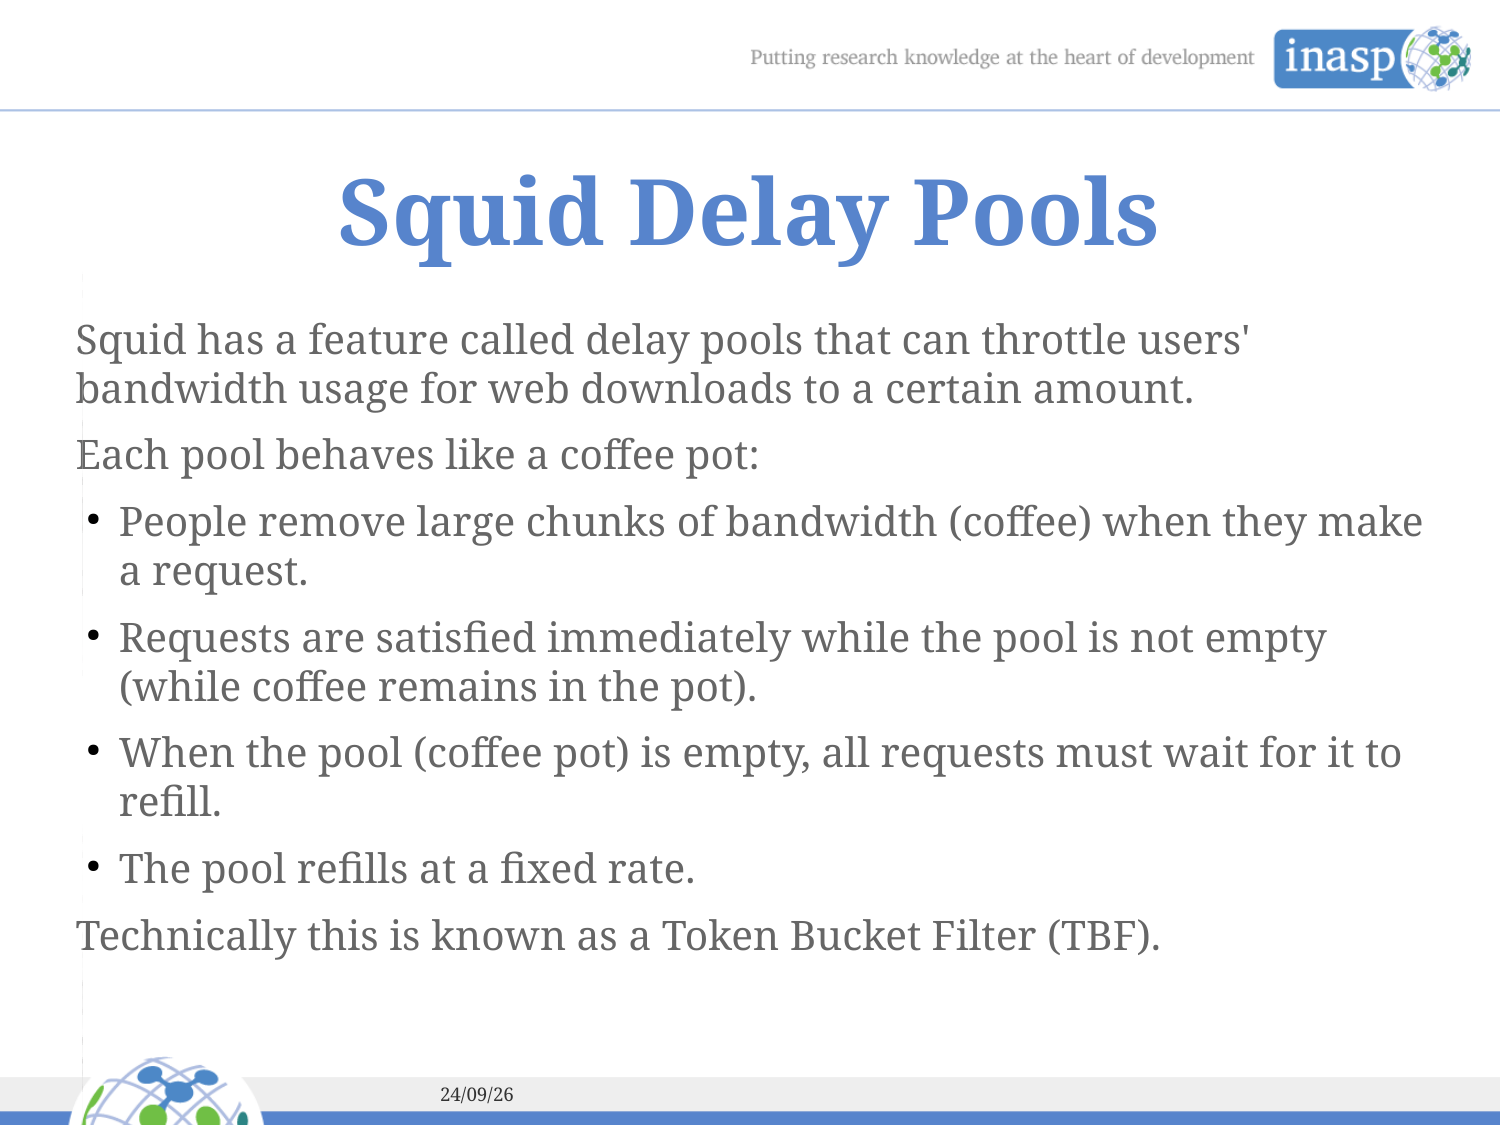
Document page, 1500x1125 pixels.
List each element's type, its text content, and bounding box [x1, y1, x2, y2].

title Squid Delay Pools [75, 129, 1426, 313]
picture [0, 0, 1500, 1125]
list Squid has a feature called delay pools that can throttle users' bandwidth usage for web downloads to a certain amount. Each pool behaves like a coffee pot: People remove large chunks of bandwidth (coffee) when they make a request. Requests are satisfied immediately while the pool is not empty (while coffee remains in the pot). When the pool (coffee pot) is empty, all requests must wait for it to refill. The pool refills at a fixed rate. Technically this is known as a Token Bucket Filter (TBF). [83, 313, 1426, 967]
